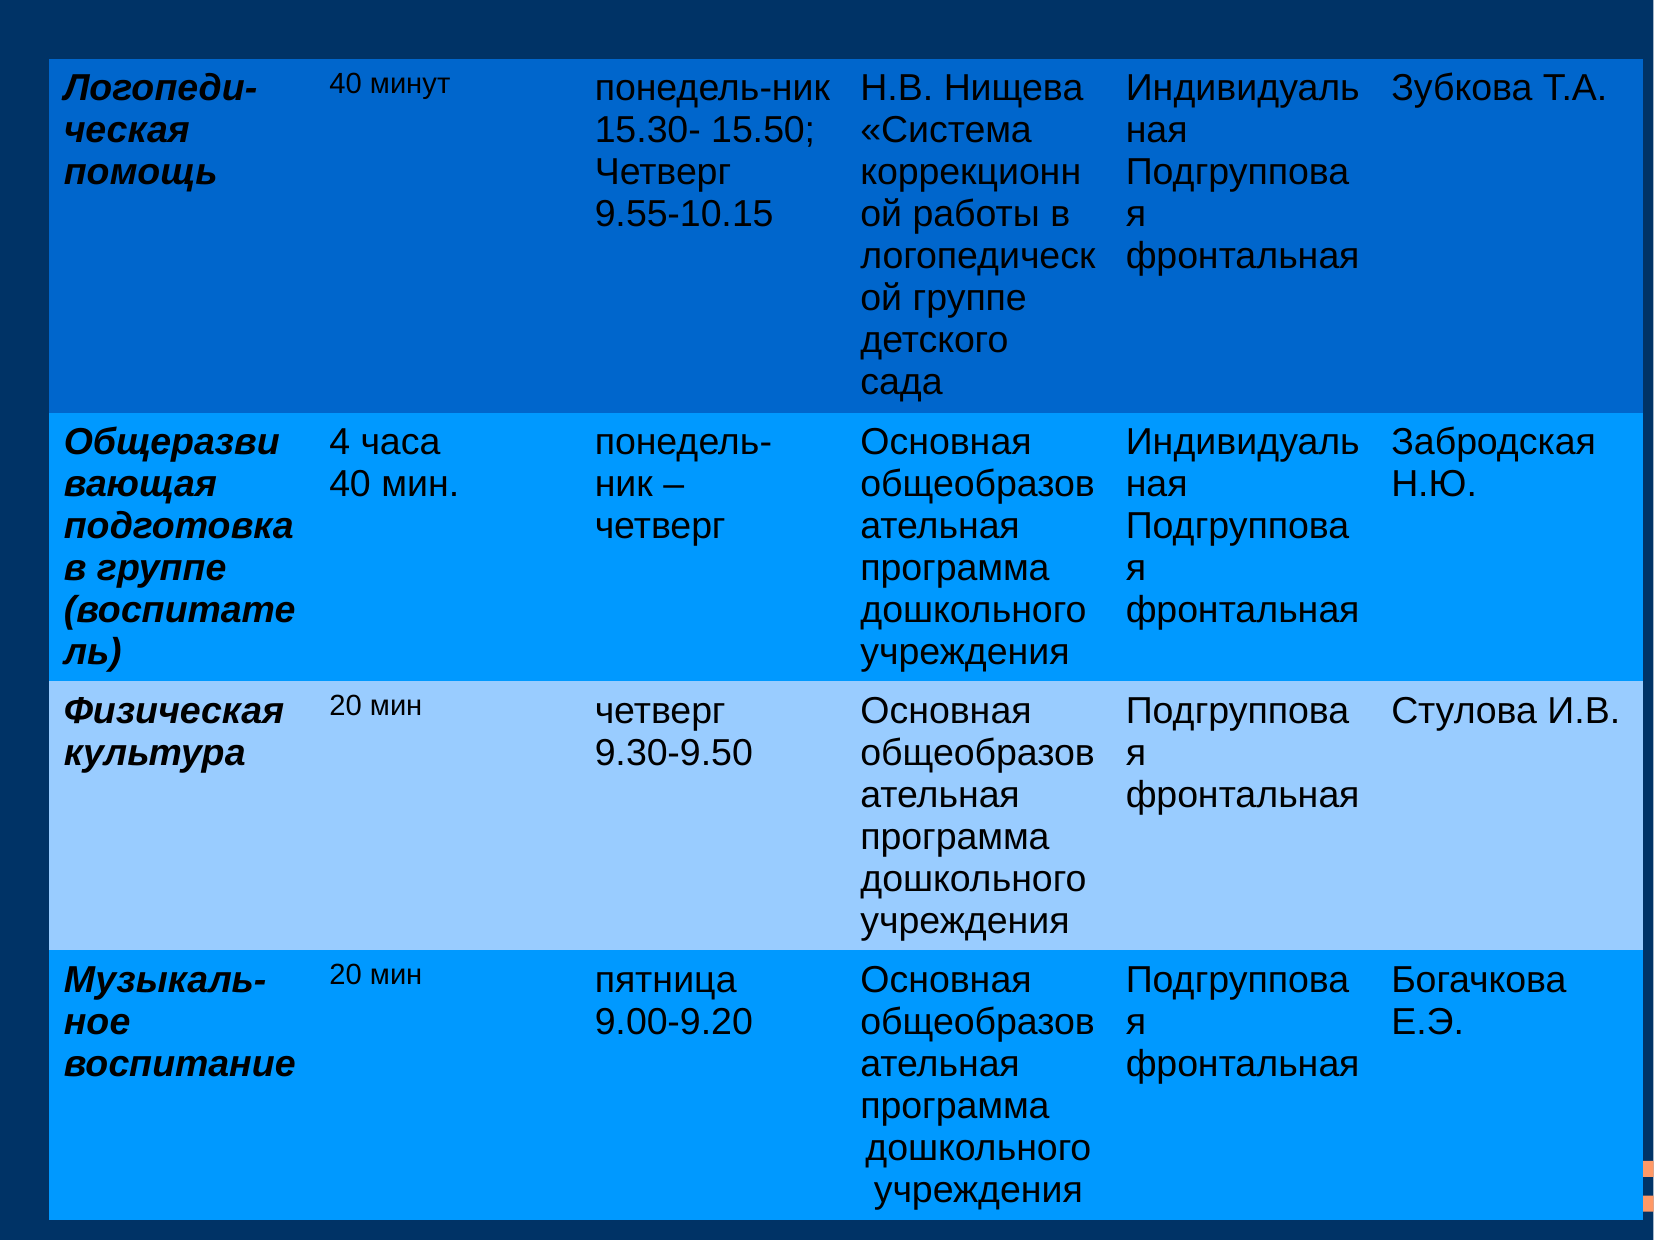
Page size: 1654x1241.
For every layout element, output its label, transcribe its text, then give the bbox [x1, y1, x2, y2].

table_cell Подгрупповая фронтальная [1111, 950, 1377, 1220]
table_cell 20 мин [315, 681, 580, 950]
table_cell Забродская Н.Ю. [1377, 413, 1643, 681]
table_cell четверг 9.30-9.50 [580, 681, 846, 950]
table_cell пятница 9.00-9.20 [580, 950, 846, 1220]
table_cell Общеразвивающая подготовка в группе (воспитатель) [49, 413, 315, 681]
table_cell Основная общеобразовательная программа дошкольного учреждения [846, 950, 1111, 1220]
table_cell Подгрупповая фронтальная [1111, 681, 1377, 950]
table_cell Основная общеобразовательная программа дошкольного учреждения [846, 413, 1111, 681]
table_cell Физическая культура [49, 681, 315, 950]
table_cell 4 часа 40 мин. [315, 413, 580, 681]
table_cell Богачкова Е.Э. [1377, 950, 1643, 1220]
table_header Зубкова Т.А. [1377, 59, 1643, 413]
table_cell 20 мин [315, 950, 580, 1220]
table_header понедель-ник 15.30- 15.50; Четверг 9.55-10.15 [580, 59, 846, 413]
table_cell Стулова И.В. [1377, 681, 1643, 950]
table_header Н.В. Нищева «Система коррекционной работы в логопедической группе детского сада [846, 59, 1111, 413]
table_header Логопеди-ческая помощь [49, 59, 315, 413]
table_cell Индивидуальная Подгрупповая фронтальная [1111, 413, 1377, 681]
table_cell Музыкаль- ное воспитание [49, 950, 315, 1220]
table_cell понедель- ник – четверг [580, 413, 846, 681]
table_header Индивидуальная Подгрупповая фронтальная [1111, 59, 1377, 413]
table_header 40 минут [315, 59, 580, 413]
table_cell Основная общеобразовательная программа дошкольного учреждения [846, 681, 1111, 950]
